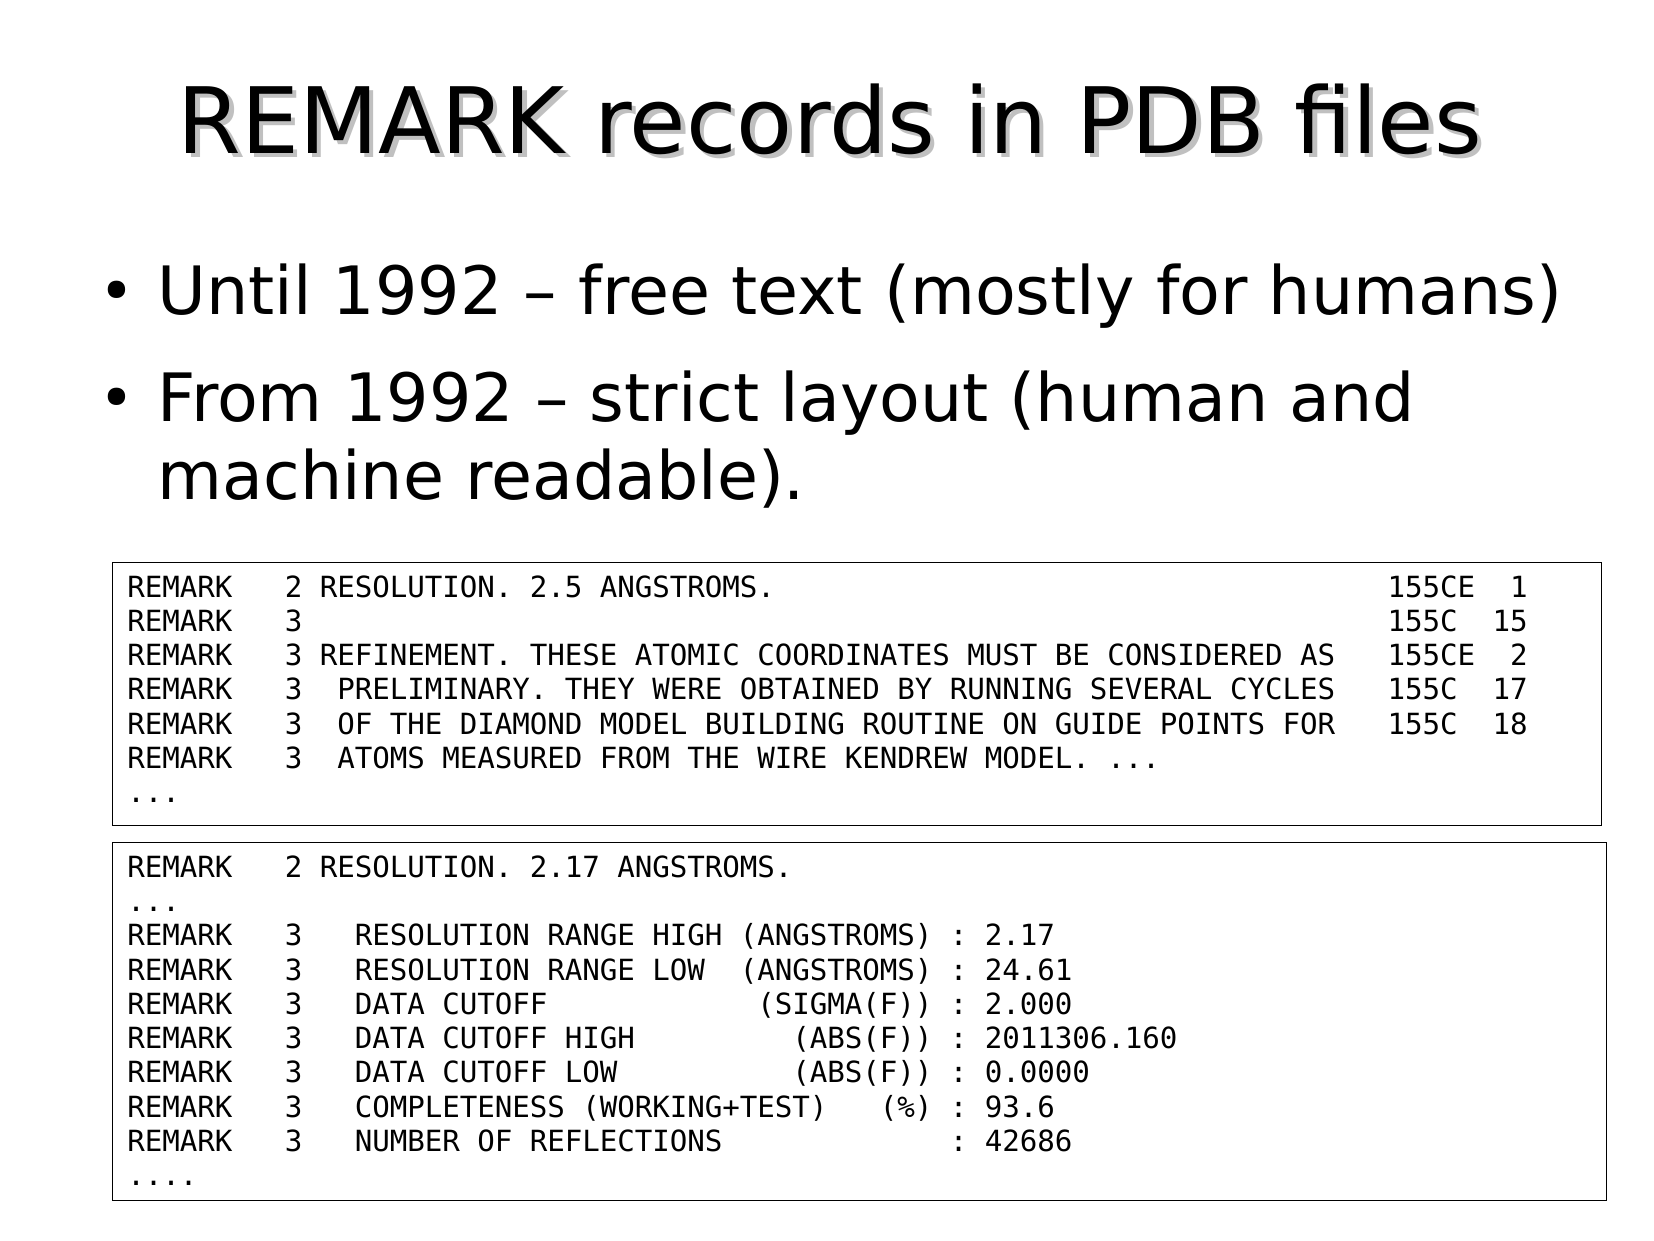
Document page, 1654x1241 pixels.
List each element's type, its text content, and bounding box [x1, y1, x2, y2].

text_box REMARK 2 RESOLUTION. 2.17 ANGSTROMS. ... REMARK 3 RESOLUTION RANGE HIGH (ANGSTROMS) : 2.17 REMARK 3 RESOLUTION RANGE LOW (ANGSTROMS) : 24.61 REMARK 3 DATA CUTOFF (SIGMA(F)) : 2.000 REMARK 3 DATA CUTOFF HIGH (ABS(F)) : 2011306.160 REMARK 3 DATA CUTOFF LOW (ABS(F)) : 0.0000 REMARK 3 COMPLETENESS (WORKING+TEST) (%) : 93.6 REMARK 3 NUMBER OF REFLECTIONS : 42686 .... [112, 842, 1607, 1201]
list Until 1992 – free text (mostly for humans) From 1992 – strict layout (human and machine readable). [86, 252, 1576, 537]
text_box REMARK 2 RESOLUTION. 2.5 ANGSTROMS. 155CE 1 REMARK 3 155C 15 REMARK 3 REFINEMENT. THESE ATOMIC COORDINATES MUST BE CONSIDERED AS 155CE 2 REMARK 3 PRELIMINARY. THEY WERE OBTAINED BY RUNNING SEVERAL CYCLES 155C 17 REMARK 3 OF THE DIAMOND MODEL BUILDING ROUTINE ON GUIDE POINTS FOR 155C 18 REMARK 3 ATOMS MEASURED FROM THE WIRE KENDREW MODEL. ... ... [112, 562, 1602, 826]
title REMARK records in PDB files [86, 17, 1576, 226]
